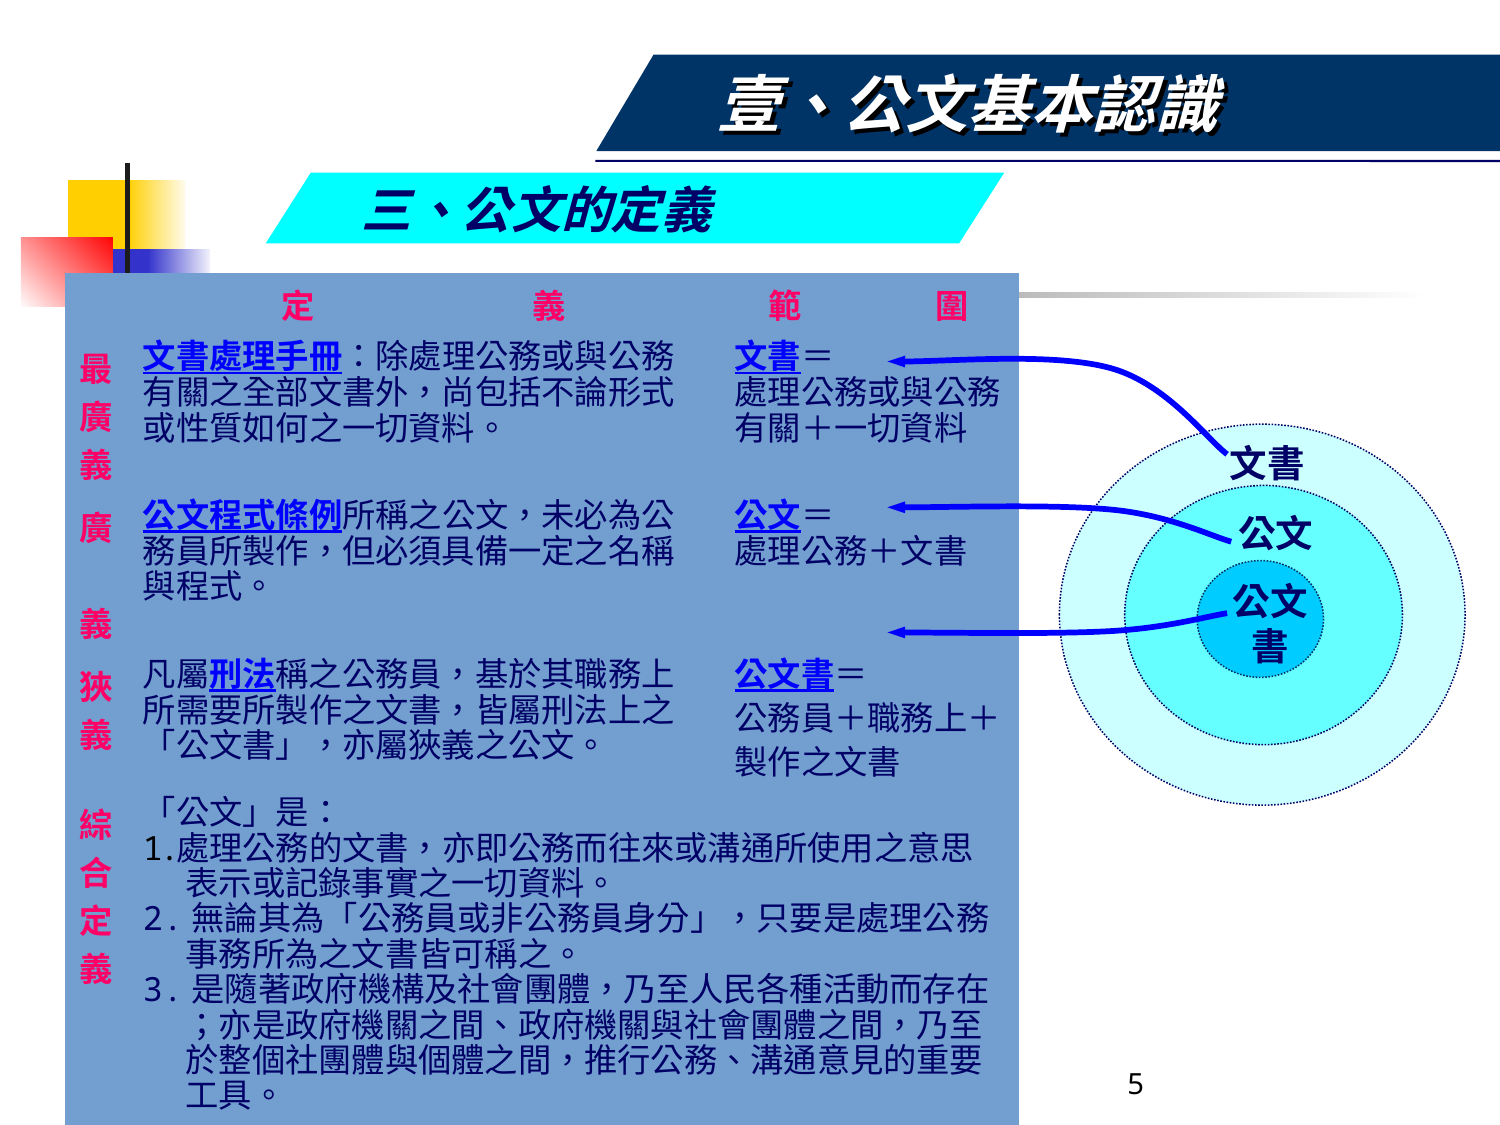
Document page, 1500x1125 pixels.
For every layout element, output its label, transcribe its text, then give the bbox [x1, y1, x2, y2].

table_cell 文書處理手冊：除處理公務或與公務有關之全部文書外，尚包括不論形式或性質如何之一切資料。 [128, 336, 720, 495]
table_header 範 圍 [720, 273, 1019, 336]
table_cell 凡屬刑法稱之公務員，基於其職務上所需要所製作之文書，皆屬刑法上之「公文書」，亦屬狹義之公文。 [128, 653, 720, 791]
text_box 三、公文的定義 [265, 172, 1005, 244]
table_header [65, 273, 128, 336]
table_header 定 義 [128, 273, 720, 336]
table_cell 狹義 [65, 653, 128, 791]
text_box 壹、公文基本認識 [596, 54, 1500, 152]
text_box 公文書 [1217, 570, 1324, 661]
text_box [1112, 1037, 1426, 1113]
table_cell 公文＝ 處理公務＋文書 [720, 495, 1019, 653]
table_cell 文書＝ 處理公務或與公務有關＋一切資料 [720, 336, 1019, 495]
text_box 公文 [1200, 503, 1351, 552]
table_cell 最廣義 [65, 336, 128, 495]
text_box [1208, 424, 1324, 433]
text_box 文書 [1185, 433, 1350, 482]
table_cell 公文程式條例所稱之公文，未必為公務員所製作，但必須具備一定之名稱與程式。 [128, 495, 720, 653]
table_cell 廣 義 [65, 495, 128, 653]
text_box [1059, 438, 1466, 806]
table_cell 公文書＝ 公務員＋職務上＋ 製作之文書 [720, 653, 1019, 791]
table_cell 綜合定義 [65, 791, 128, 1125]
table_cell 「公文」是： 處理公務的文書，亦即公務而往來或溝通所使用之意思 表示或記錄事實之一切資料。 2.無論其為「公務員或非公務員身分」，只要是處理公務 事務所為之文書皆可稱之。 3.是隨著政府機構及社會團體，乃至人民各種活動而存在 ；亦是政府機關之間、政府機關與社會團體之間，乃至 於整個社團體與個體之間，推行公務、溝通意見的重要 工具。 [128, 791, 1019, 1125]
